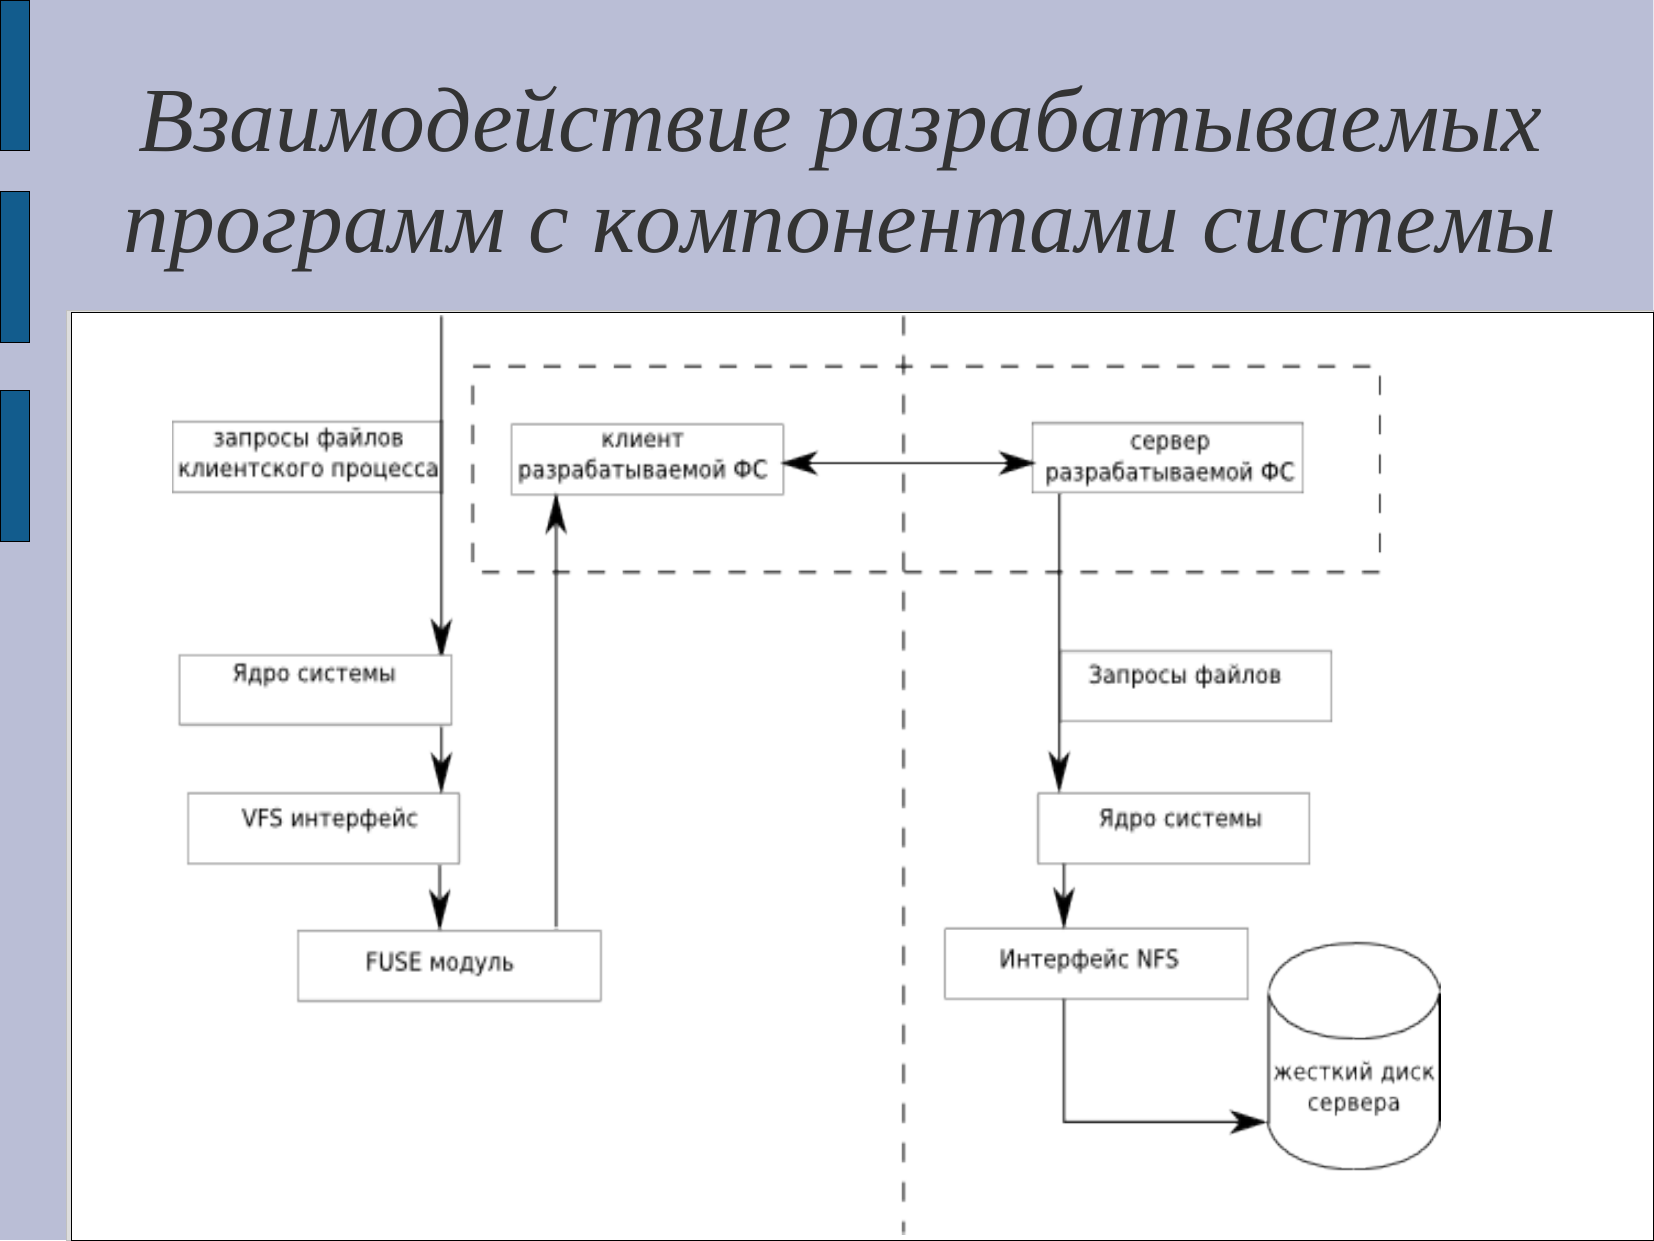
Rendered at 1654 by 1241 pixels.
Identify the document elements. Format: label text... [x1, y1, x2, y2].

picture [172, 315, 1441, 1235]
text_box [71, 313, 1654, 1241]
title Взаимодействие разрабатываемых программ с компонентами системы [29, 29, 1654, 313]
